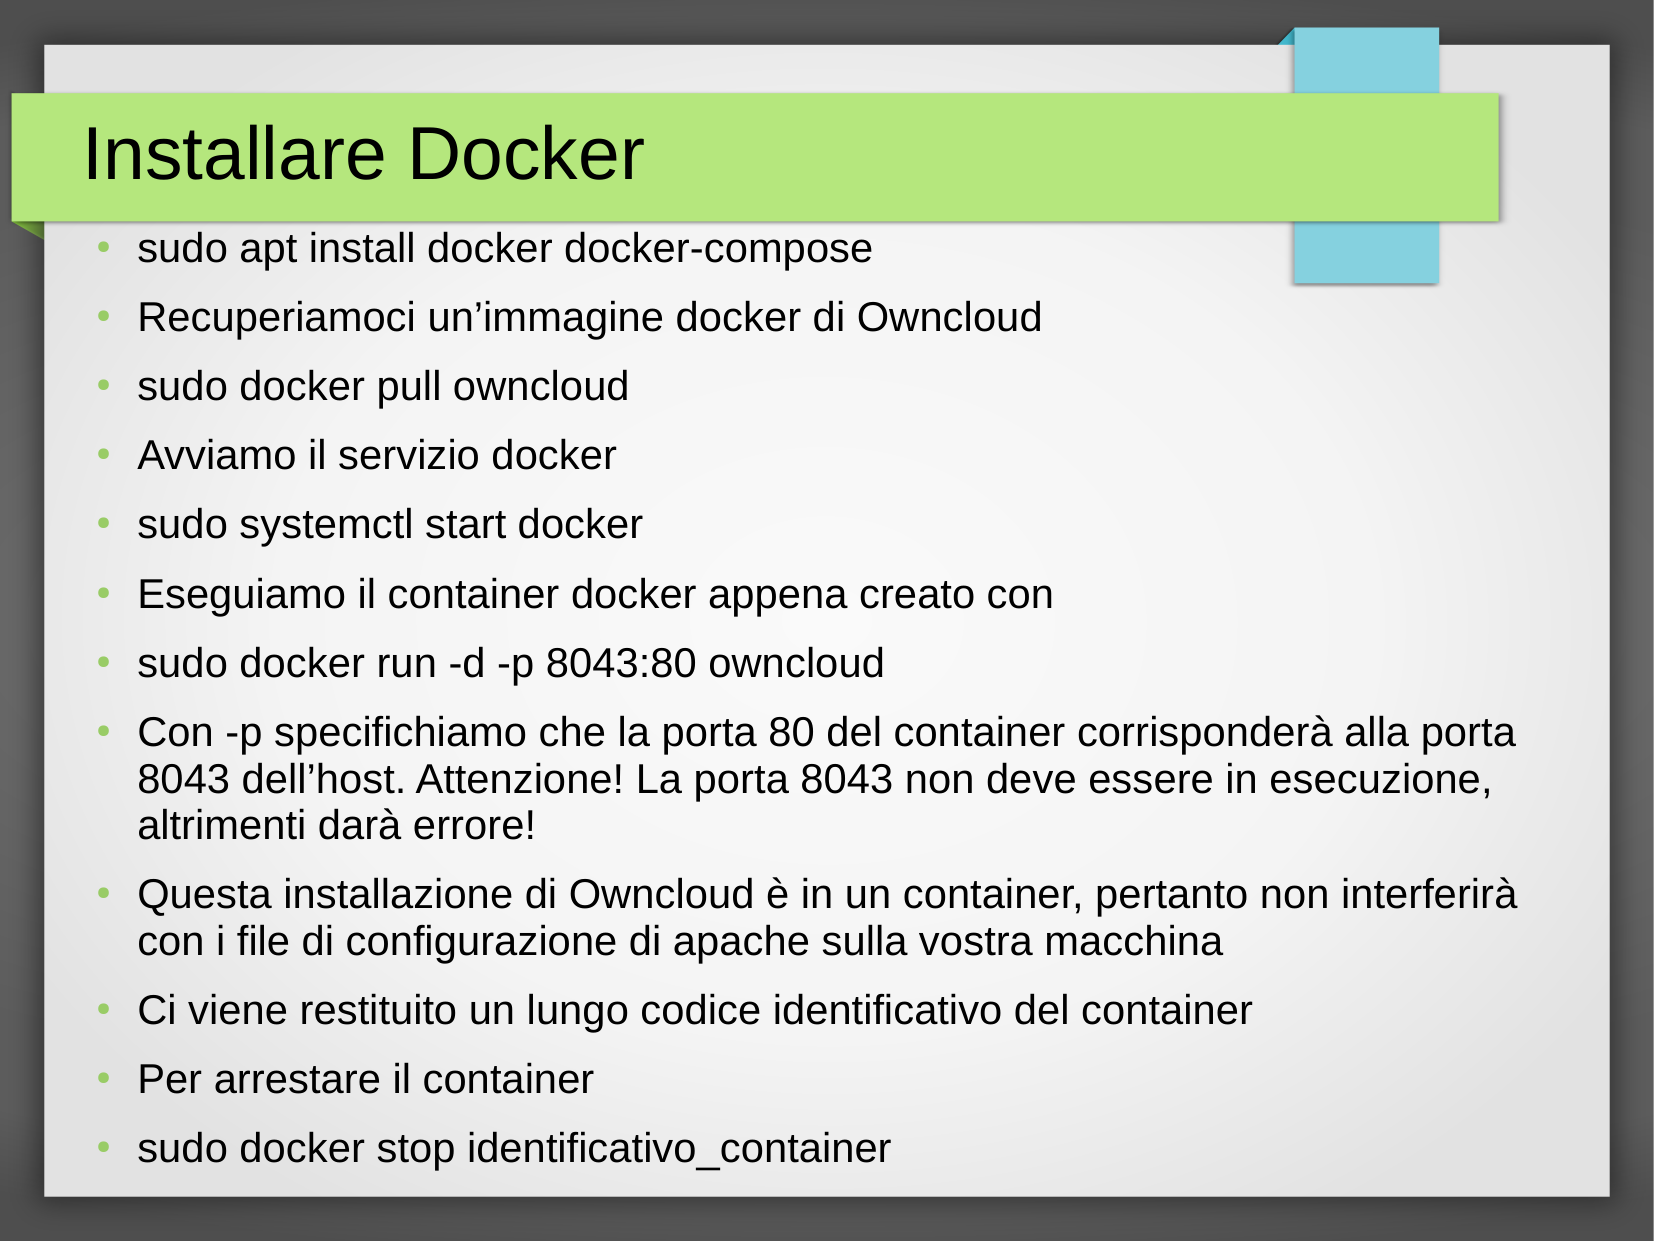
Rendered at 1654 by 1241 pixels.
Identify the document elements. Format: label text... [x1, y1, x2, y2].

picture [0, 0, 1654, 1241]
title Installare Docker [82, 94, 1264, 213]
list sudo apt install docker docker-compose Recuperiamoci un’immagine docker di Owncloud sudo docker pull owncloud Avviamo il servizio docker sudo systemctl start docker Eseguiamo il container docker appena creato con sudo docker run -d -p 8043:80 owncloud Con -p specifichiamo che la porta 80 del container corrisponderà alla porta 8043 dell’host. Attenzione! La porta 8043 non deve essere in esecuzione, altrimenti darà errore! Questa installazione di Owncloud è in un container, pertanto non interferirà con i file di configurazione di apache sulla vostra macchina Ci viene restituito un lungo codice identificativo del container Per arrestare il container sudo docker stop identificativo_container [82, 224, 1571, 1182]
